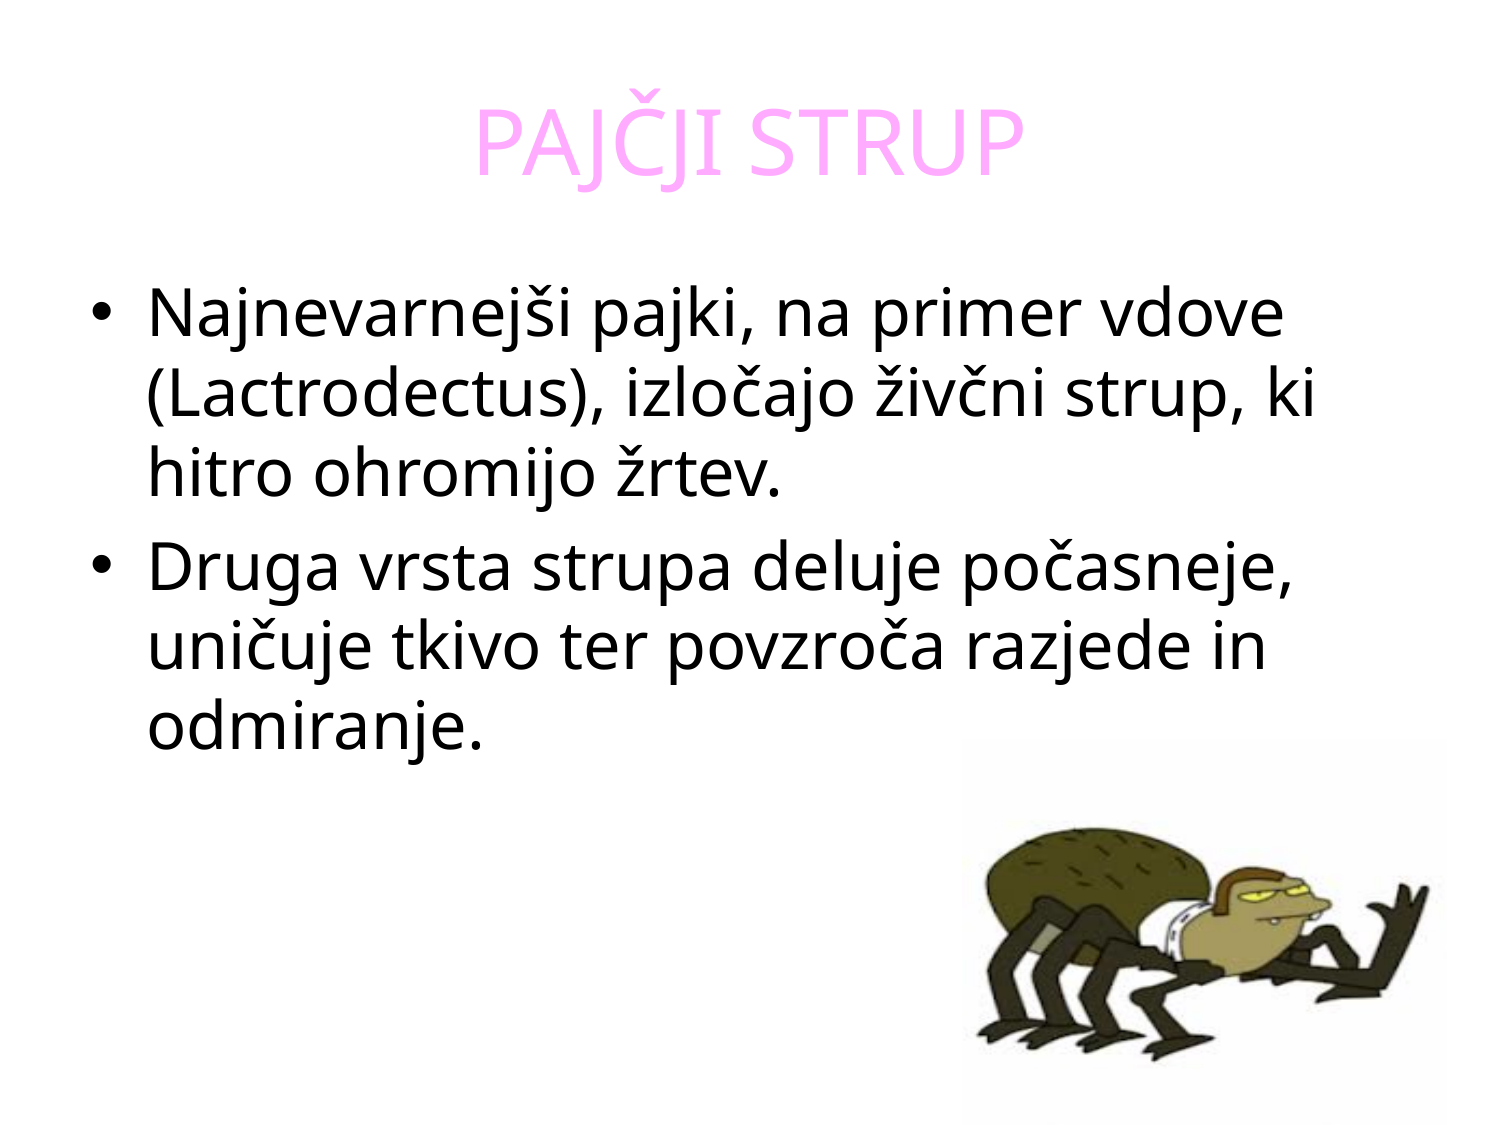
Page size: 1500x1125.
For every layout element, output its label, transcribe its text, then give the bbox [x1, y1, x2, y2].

title PAJČJI STRUP [75, 45, 1425, 233]
list Najnevarnejši pajki, na primer vdove (Lactrodectus), izločajo živčni strup, ki hitro ohromijo žrtev. Druga vrsta strupa deluje počasneje, uničuje tkivo ter povzroča razjede in odmiranje. [75, 262, 1425, 1005]
picture [962, 739, 1447, 1125]
